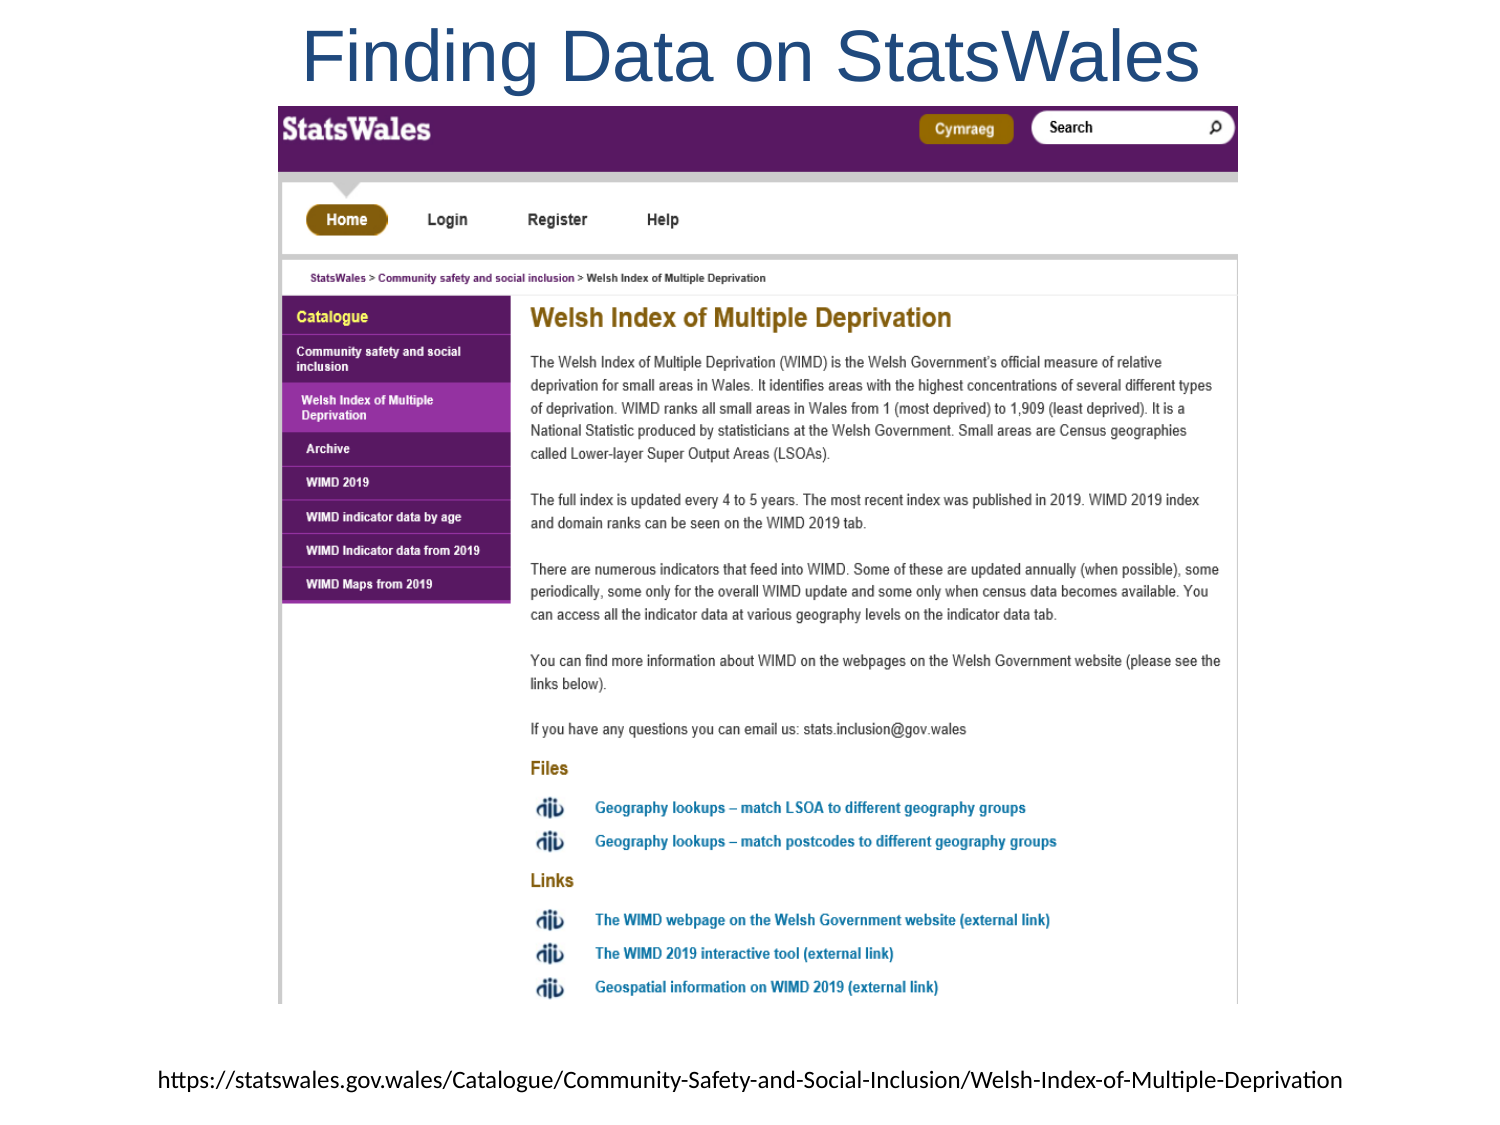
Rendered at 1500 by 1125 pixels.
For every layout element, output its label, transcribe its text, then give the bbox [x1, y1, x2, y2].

text_box https://statswales.gov.wales/Catalogue/Community-Safety-and-Social-Inclusion/Welsh-Index-of-Multiple-Deprivation [0, 1055, 1500, 1125]
text_box Finding Data on StatsWales [76, 0, 1427, 69]
picture [278, 106, 1238, 1004]
